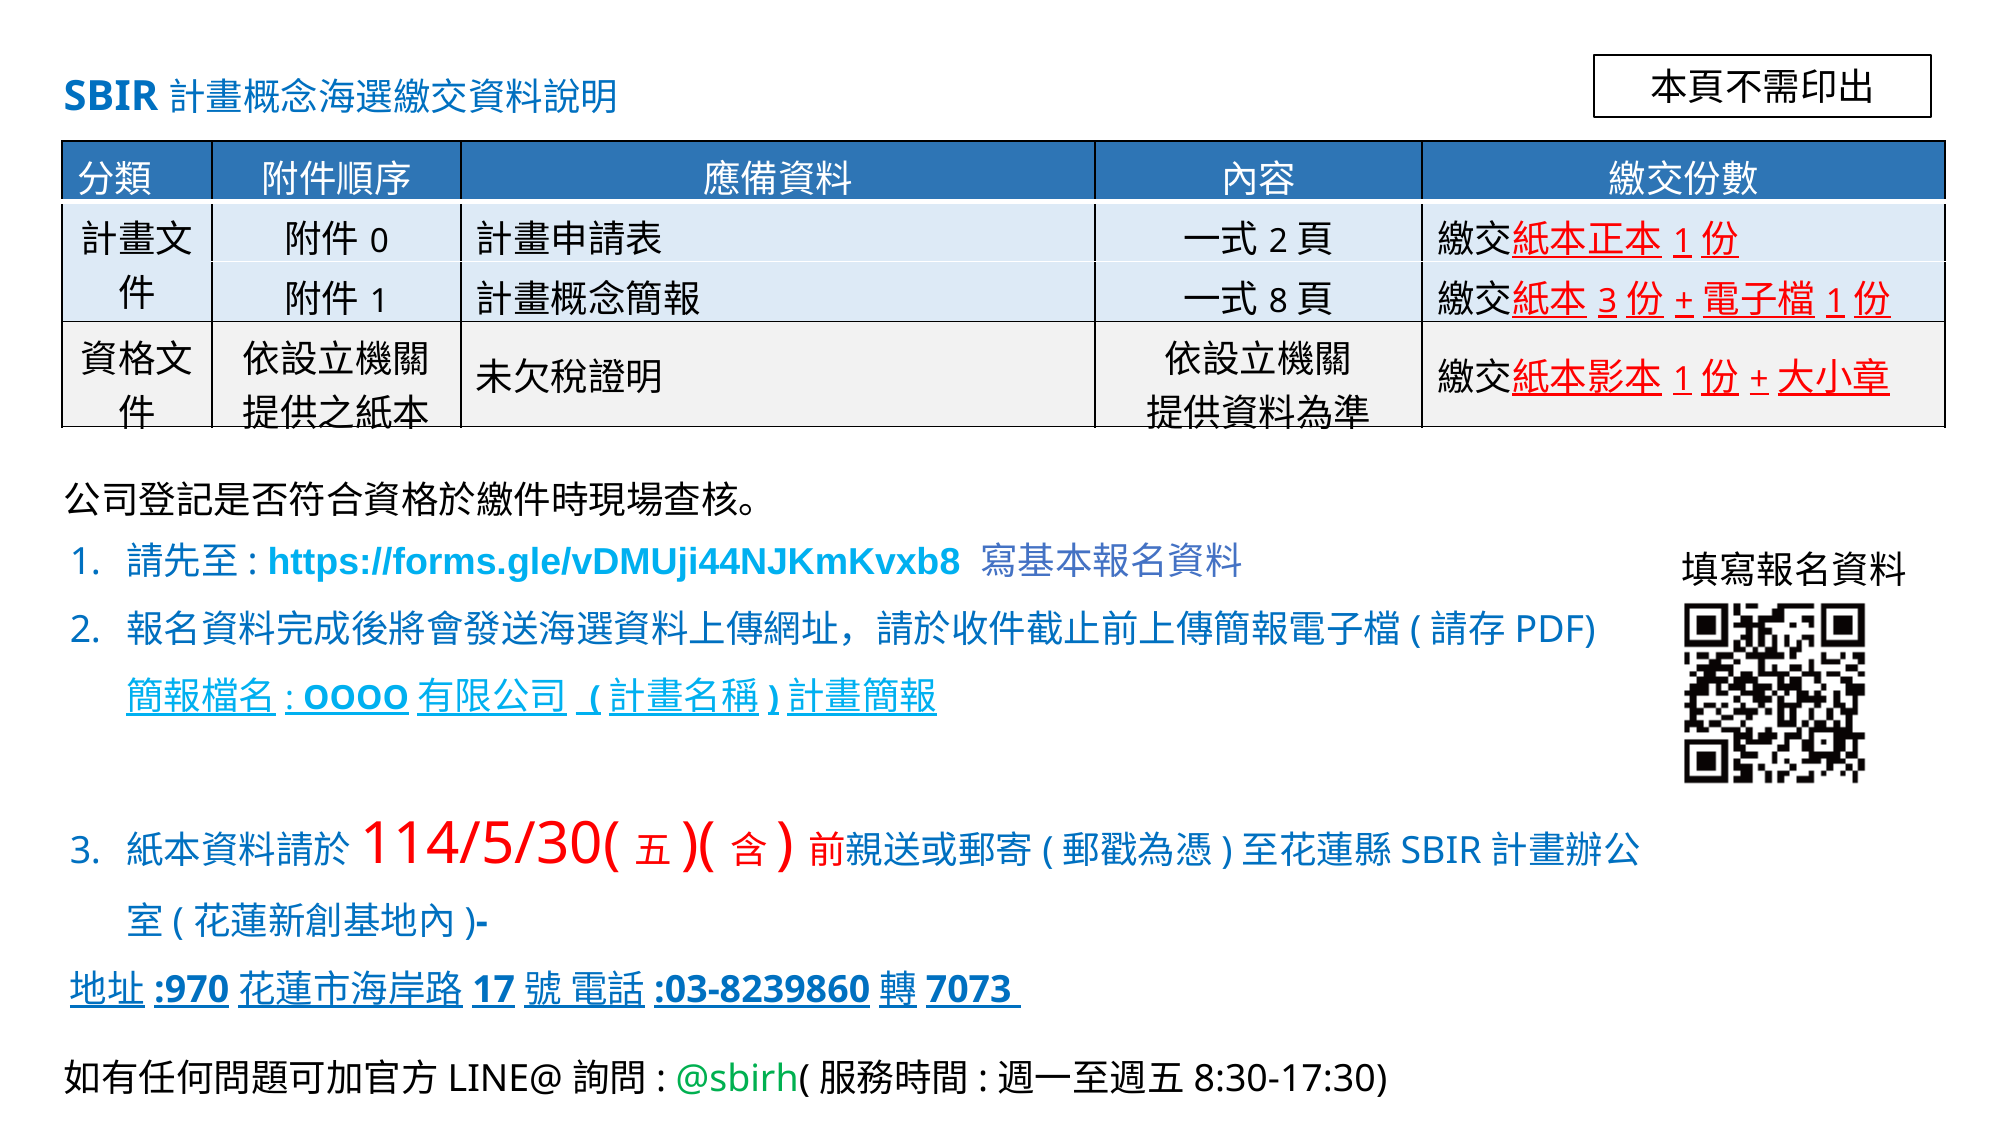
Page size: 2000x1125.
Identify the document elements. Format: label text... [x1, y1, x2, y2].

table_cell 計畫文件 [63, 204, 211, 321]
text_box 請先至: https://forms.gle/vDMUji44NJKmKvxb8 寫基本報名資料 報名資料完成後將會發送海選資料上傳網址，請於收件截止前上傳簡報電子檔(請存PDF) 簡報檔名: OOOO有限公司_(計畫名稱)計畫簡報 紙本資料請於114/5/30(五)(含)前親送或郵寄(郵戳為憑)至花蓮縣SBIR計畫辦公室(花蓮新創基地內)- 地址:970花蓮市海岸路17號 電話:03-8239860轉7073 [55, 507, 1692, 1125]
table_cell 繳交紙本3份+電子檔1份 [1423, 262, 1944, 321]
text_box SBIR計畫概念海選繳交資料說明 [48, 61, 677, 128]
text_box 公司登記是否符合資格於繳件時現場查核。 [48, 468, 799, 530]
table_header 內容 [1096, 142, 1421, 199]
table_cell 依設立機關 提供資料為準 [1096, 322, 1421, 426]
table_cell 依設立機關 提供之紙本 [213, 322, 460, 426]
table_cell 附件0 [213, 204, 460, 261]
text_box 填寫報名資料 [1666, 538, 1942, 589]
table_cell 繳交紙本影本1份+大小章 [1423, 322, 1944, 426]
table_cell 計畫申請表 [462, 204, 1094, 261]
table_cell 資格文件 [63, 322, 211, 426]
table_header 應備資料 [462, 142, 1094, 199]
table_cell 計畫概念簡報 [462, 262, 1094, 321]
table_cell 未欠稅證明 [462, 322, 1094, 426]
table_cell 附件1 [213, 262, 460, 321]
table_header 附件順序 [213, 142, 460, 199]
table_cell 一式8頁 [1096, 262, 1421, 321]
table_header 分類 [63, 142, 211, 199]
picture [1669, 588, 1881, 799]
table_header 繳交份數 [1423, 142, 1944, 199]
table_cell 一式2頁 [1096, 204, 1421, 261]
text_box 本頁不需印出 [1593, 54, 1932, 117]
table_cell 繳交紙本正本1份 [1423, 204, 1944, 261]
